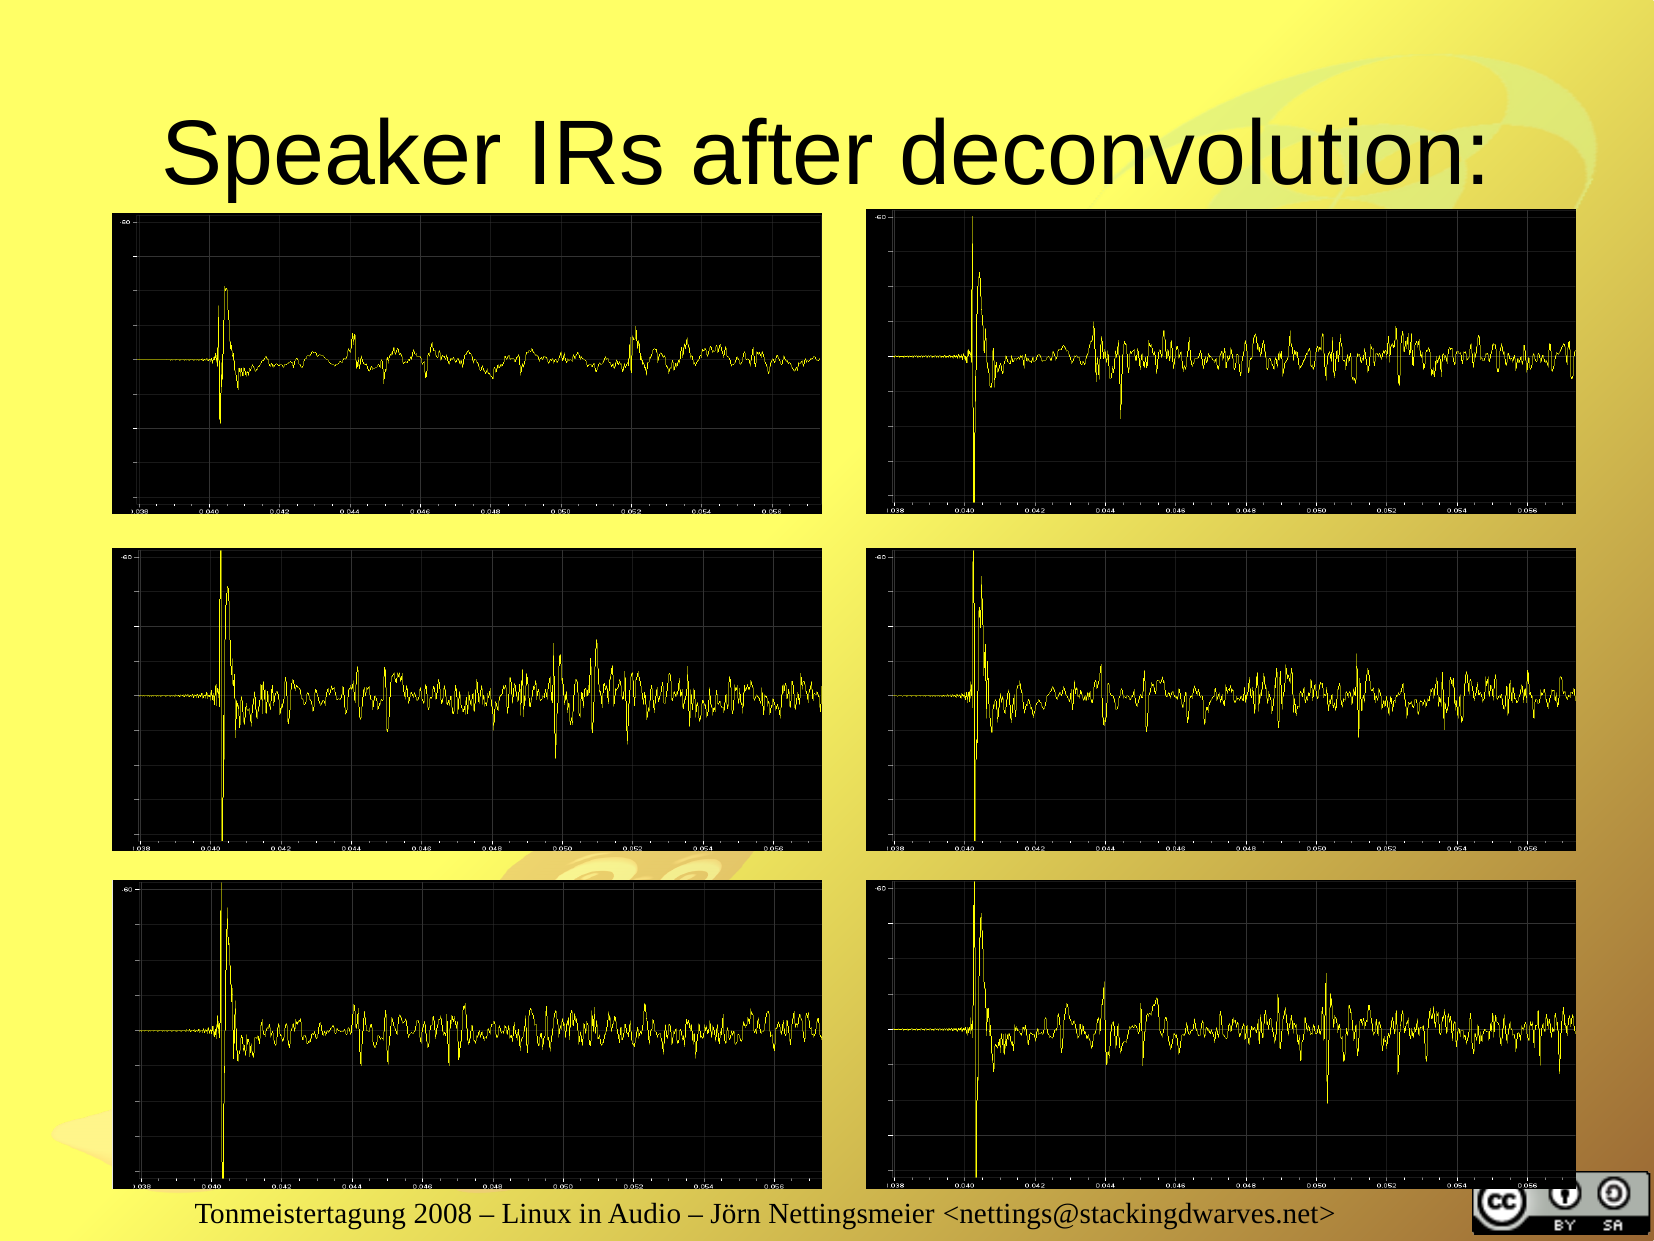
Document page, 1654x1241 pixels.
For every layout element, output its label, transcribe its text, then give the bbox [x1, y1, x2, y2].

picture [866, 880, 1651, 1235]
picture [866, 209, 1576, 514]
picture [112, 880, 822, 1189]
title Speaker IRs after deconvolution: [82, 56, 1571, 250]
picture [866, 548, 1576, 851]
picture [112, 548, 822, 851]
picture [112, 213, 822, 514]
